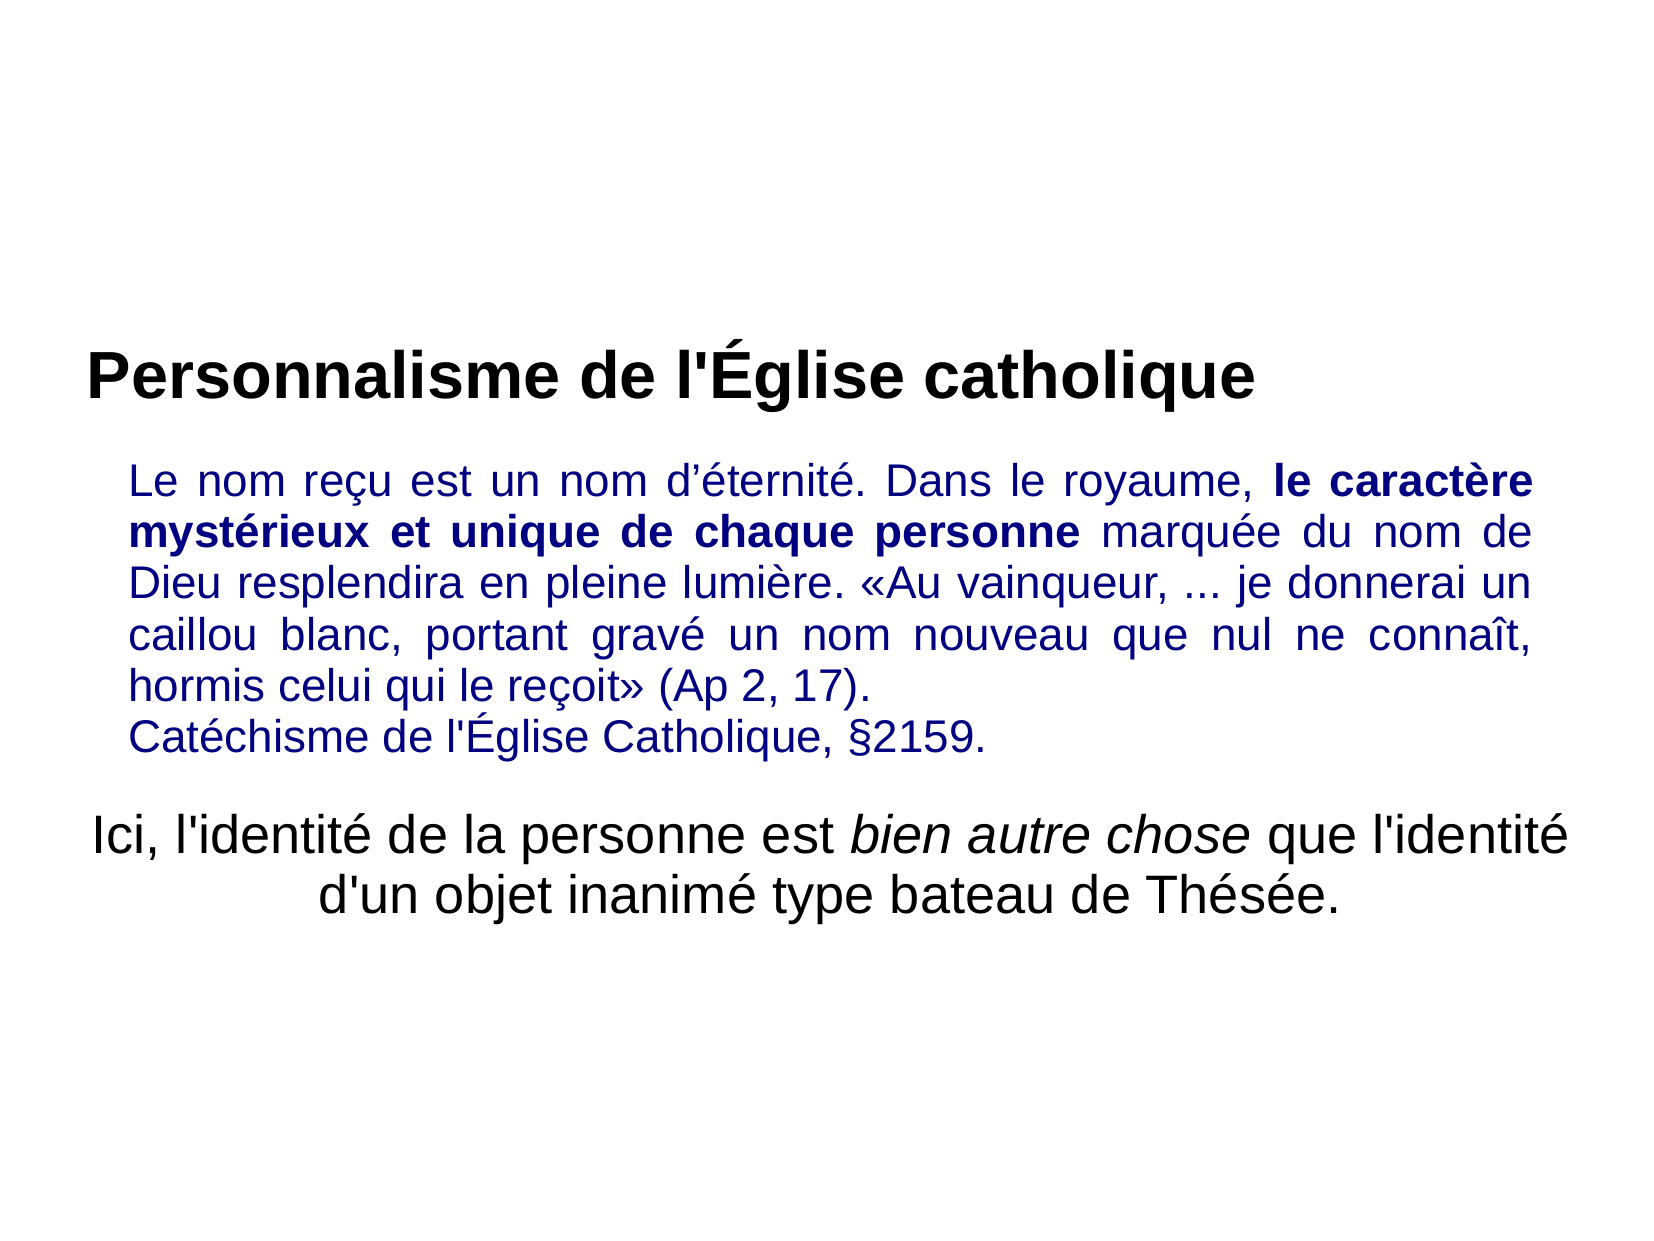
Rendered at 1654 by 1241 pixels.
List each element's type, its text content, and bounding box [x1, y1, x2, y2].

text_box Personnalisme de l'Église catholique Le nom reçu est un nom d’éternité. Dans le royaume, le caractère mystérieux et unique de chaque personne marquée du nom de Dieu resplendira en pleine lumière. «Au vainqueur, ... je donnerai un caillou blanc, portant gravé un nom nouveau que nul ne connaît, hormis celui qui le reçoit» (Ap 2, 17). Catéchisme de l'Église Catholique, §2159. Ici, l'identité de la personne est bien autre chose que l'identité d'un objet inanimé type bateau de Thésée. [86, 229, 1576, 1034]
